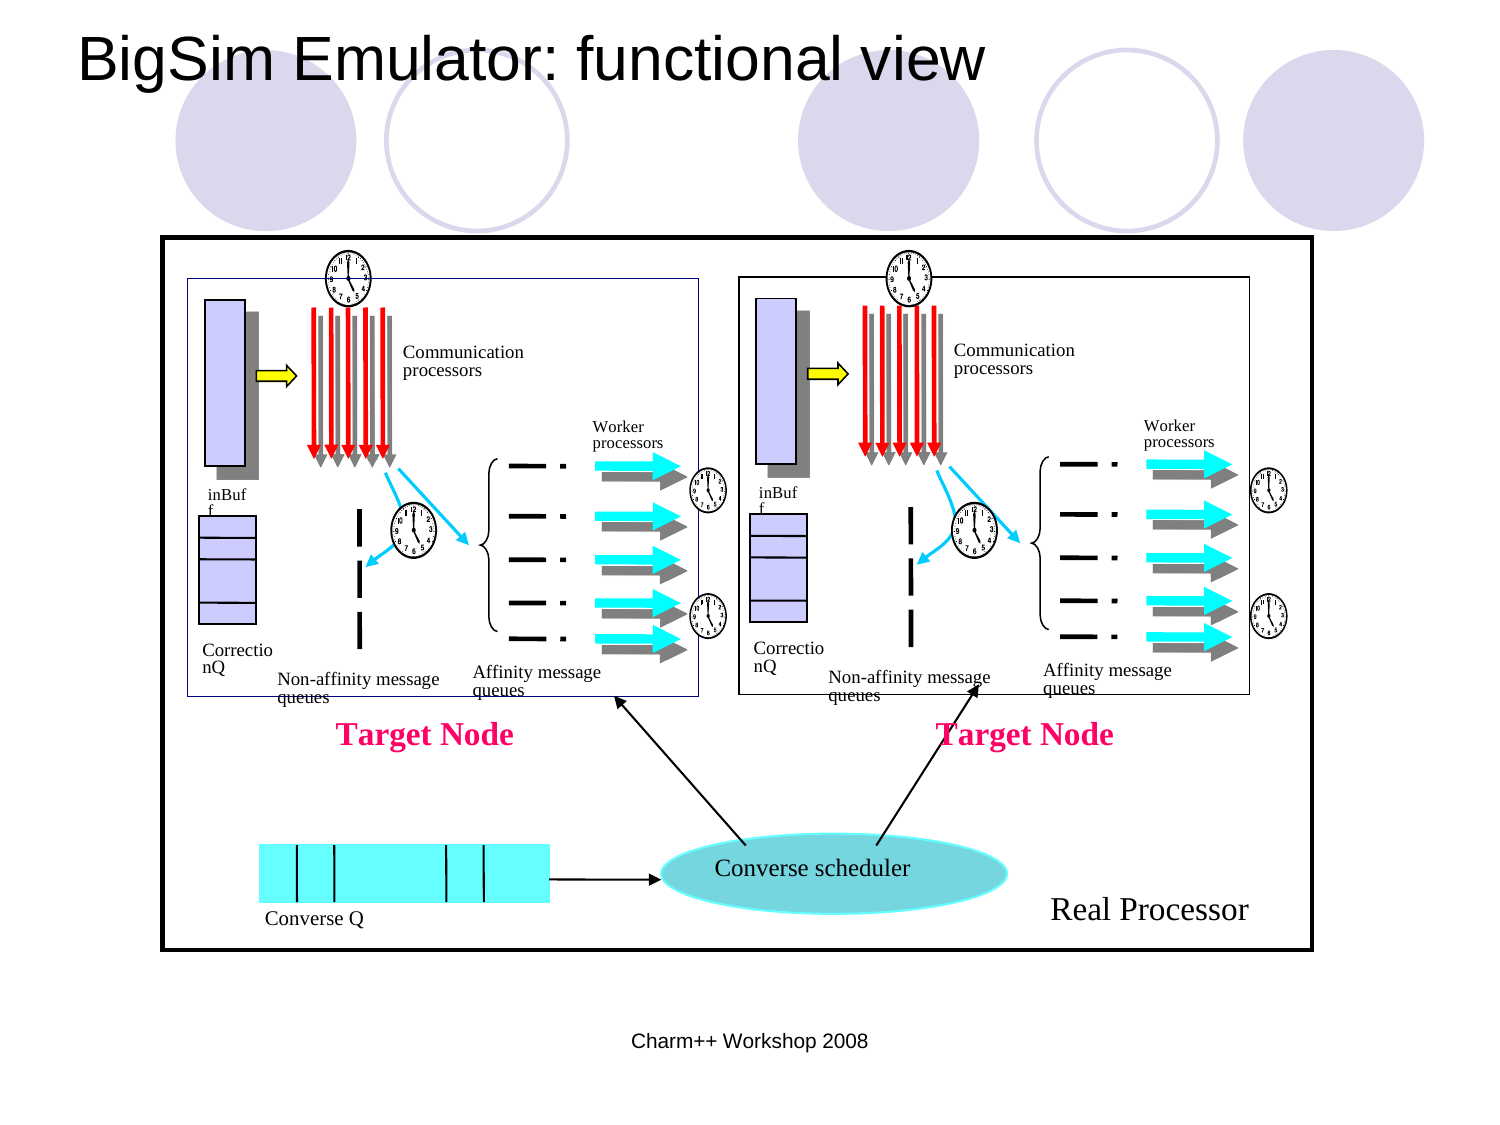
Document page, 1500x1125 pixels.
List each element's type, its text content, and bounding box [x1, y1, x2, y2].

text_box [336, 845, 445, 902]
text_box CorrectionQ [738, 632, 848, 685]
text_box inBuff [193, 480, 263, 528]
text_box [750, 559, 808, 599]
text_box [298, 845, 333, 902]
picture [689, 467, 727, 514]
picture [324, 249, 372, 278]
text_box [485, 845, 549, 903]
picture [324, 279, 372, 308]
picture [689, 593, 727, 640]
text_box [750, 514, 808, 535]
text_box Communication processors [944, 334, 1107, 386]
text_box Non-affinity message queues [813, 661, 1015, 713]
text_box [750, 602, 808, 623]
text_box Worker processors [577, 412, 687, 460]
title BigSim Emulator: functional view [62, 0, 1438, 126]
text_box Converse Q [250, 902, 484, 938]
picture [1250, 593, 1288, 640]
text_box CorrectionQ [187, 634, 297, 686]
text_box Real Processor [987, 887, 1310, 935]
picture [1250, 467, 1288, 514]
text_box Worker processors [1129, 410, 1239, 459]
text_box Non-affinity message queues [262, 663, 463, 712]
picture [390, 501, 438, 559]
picture [950, 501, 998, 559]
text_box [755, 298, 796, 464]
text_box [807, 363, 849, 385]
text_box Communication processors [393, 336, 555, 388]
text_box Converse scheduler [699, 849, 963, 890]
text_box Affinity message queues [457, 656, 625, 696]
text_box [661, 833, 1008, 914]
text_box Target Node [862, 712, 1188, 760]
text_box [204, 300, 245, 466]
text_box Target Node [262, 712, 588, 760]
text_box [750, 537, 808, 556]
text_box Affinity message queues [463, 697, 617, 709]
picture [985, 501, 998, 515]
text_box [259, 845, 295, 902]
text_box Affinity message queues [1028, 654, 1195, 706]
text_box [198, 516, 257, 625]
picture [885, 249, 933, 308]
text_box [448, 845, 482, 902]
text_box inBuff [744, 478, 814, 526]
text_box [256, 365, 297, 387]
